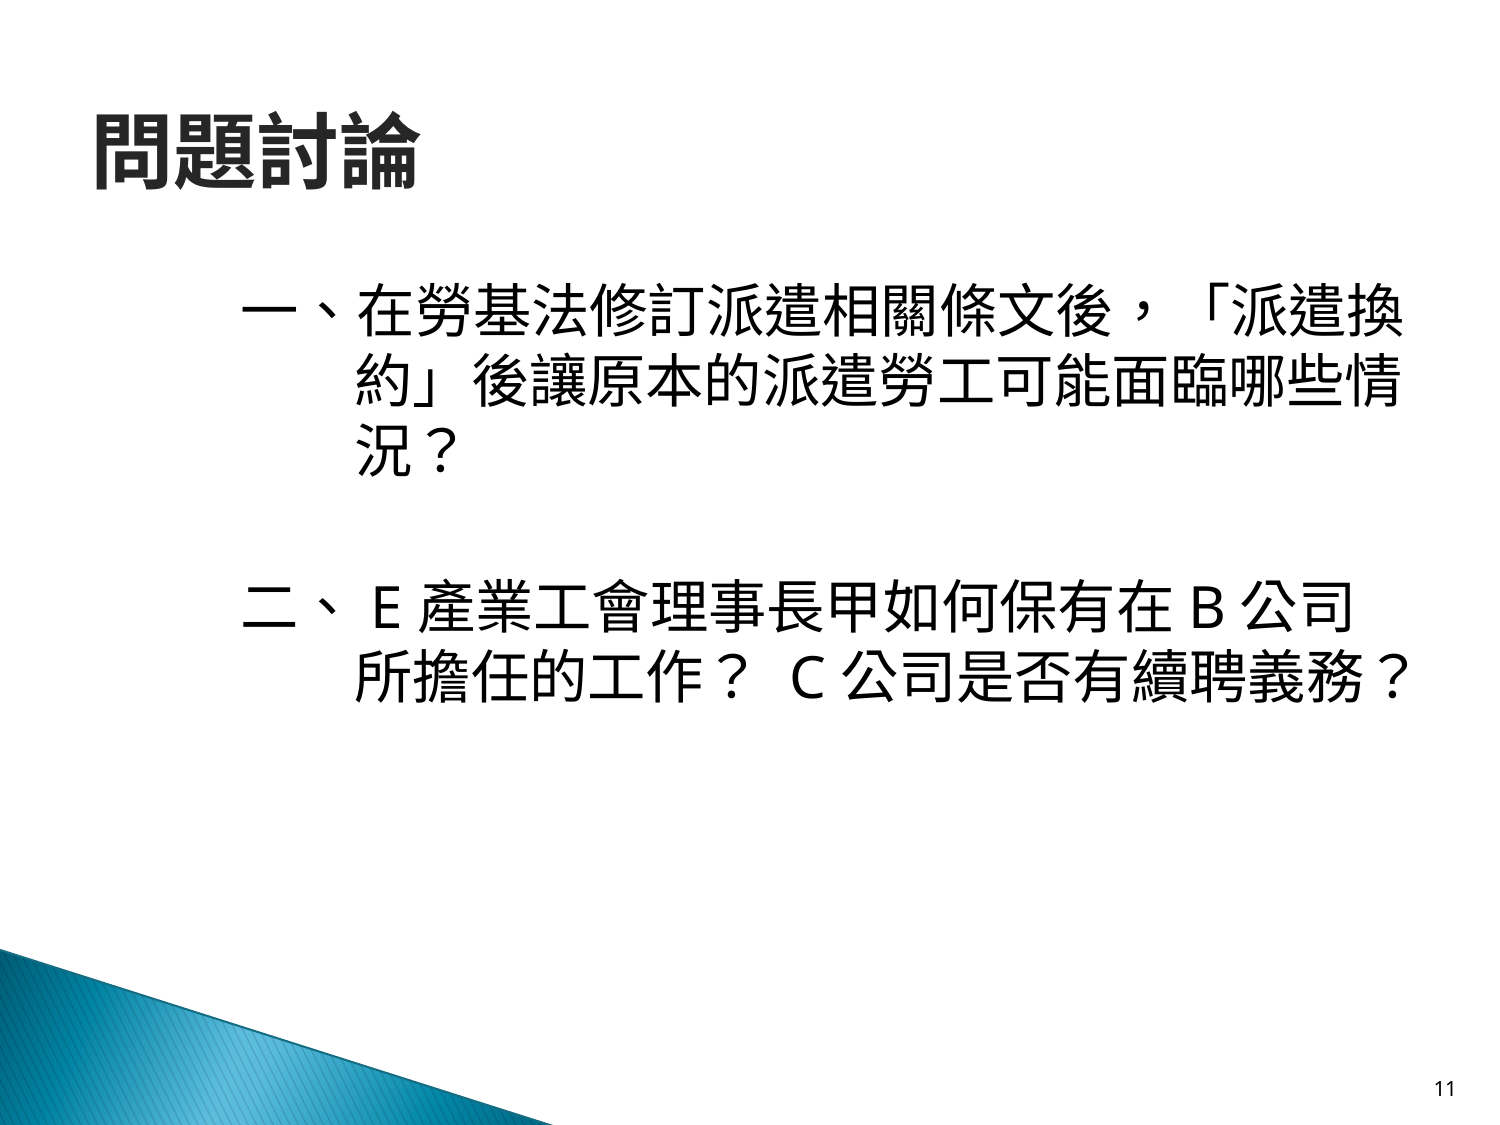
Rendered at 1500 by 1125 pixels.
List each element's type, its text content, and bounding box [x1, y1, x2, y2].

text_box 問題討論 [75, 91, 1426, 279]
text_box [1418, 1051, 1479, 1112]
list 一、在勞基法修訂派遣相關條文後，「派遣換約」後讓原本的派遣勞工可能面臨哪些情況？ 二、E產業工會理事長甲如何保有在B公司所擔任的工作？ C公司是否有續聘義務？ [75, 279, 1426, 752]
